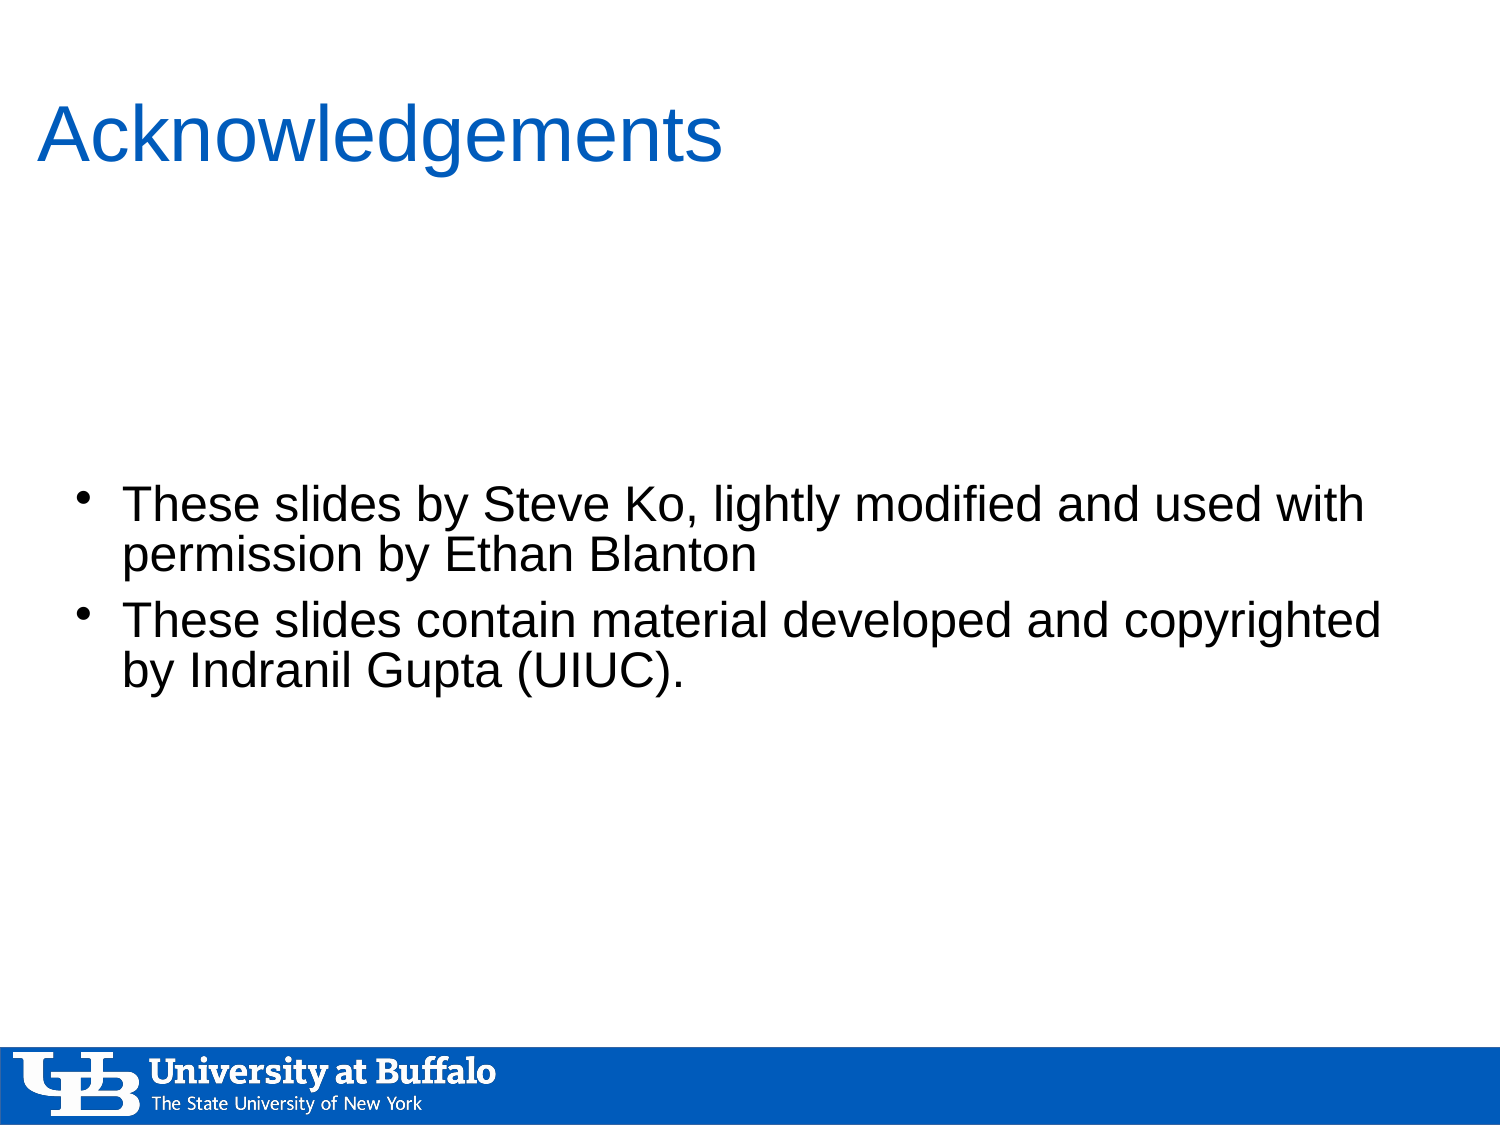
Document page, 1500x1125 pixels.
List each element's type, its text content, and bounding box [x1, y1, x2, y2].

subtitle These slides by Steve Ko, lightly modified and used with permission by Ethan Blanton These slides contain material developed and copyrighted by Indranil Gupta (UIUC). [75, 263, 1425, 916]
picture [13, 1052, 496, 1116]
title Acknowledgements [37, 40, 1388, 228]
